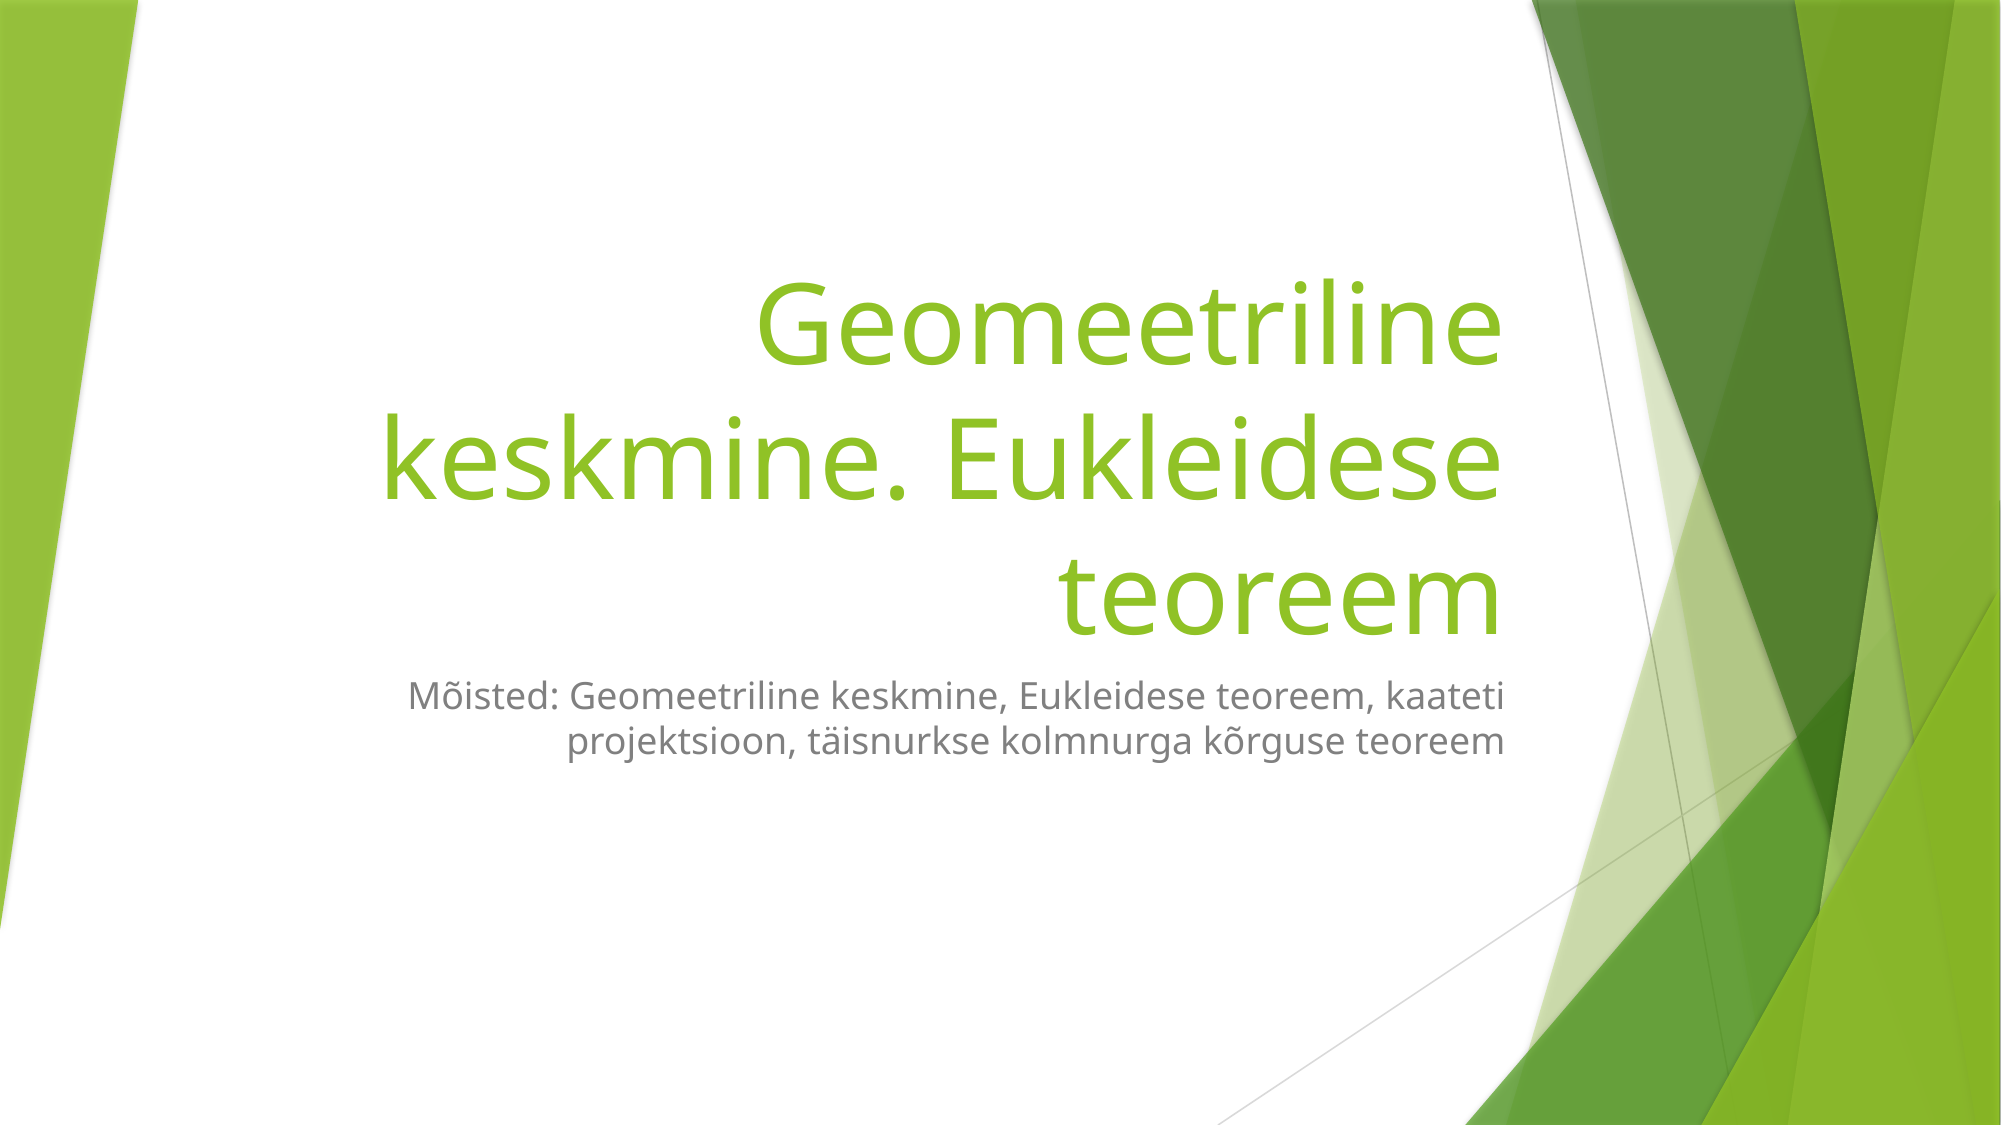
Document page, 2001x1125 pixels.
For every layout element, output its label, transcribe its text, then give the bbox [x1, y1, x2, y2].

subtitle Mõisted: Geomeetriline keskmine, Eukleidese teoreem, kaateti projektsioon, täisnurkse kolmnurga kõrguse teoreem [247, 664, 1522, 845]
title Geomeetriline keskmine. Eukleidese teoreem [247, 394, 1522, 664]
